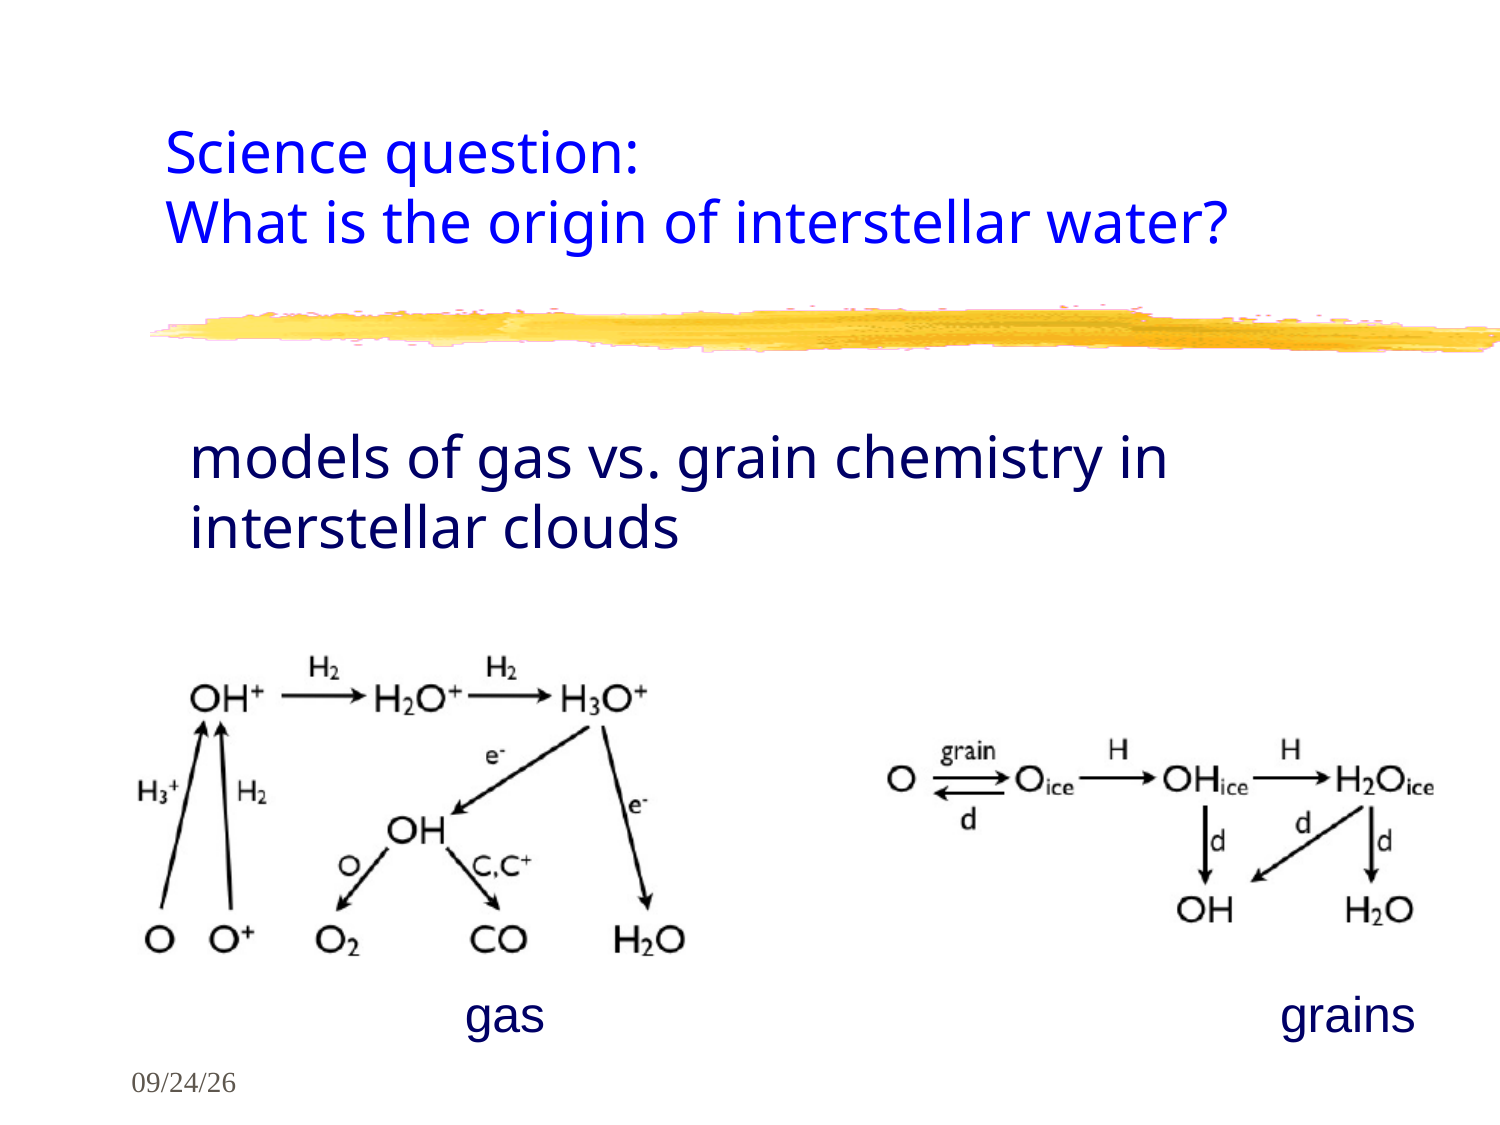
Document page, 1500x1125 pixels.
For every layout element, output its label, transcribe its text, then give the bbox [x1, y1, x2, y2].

text_box gas [450, 975, 563, 1050]
picture [862, 712, 1452, 938]
subtitle models of gas vs. grain chemistry in interstellar clouds [174, 412, 1388, 601]
picture [150, 299, 1500, 363]
title Science question: What is the origin of interstellar water? [149, 107, 1417, 263]
text_box grains [1265, 975, 1431, 1050]
picture [112, 637, 717, 973]
